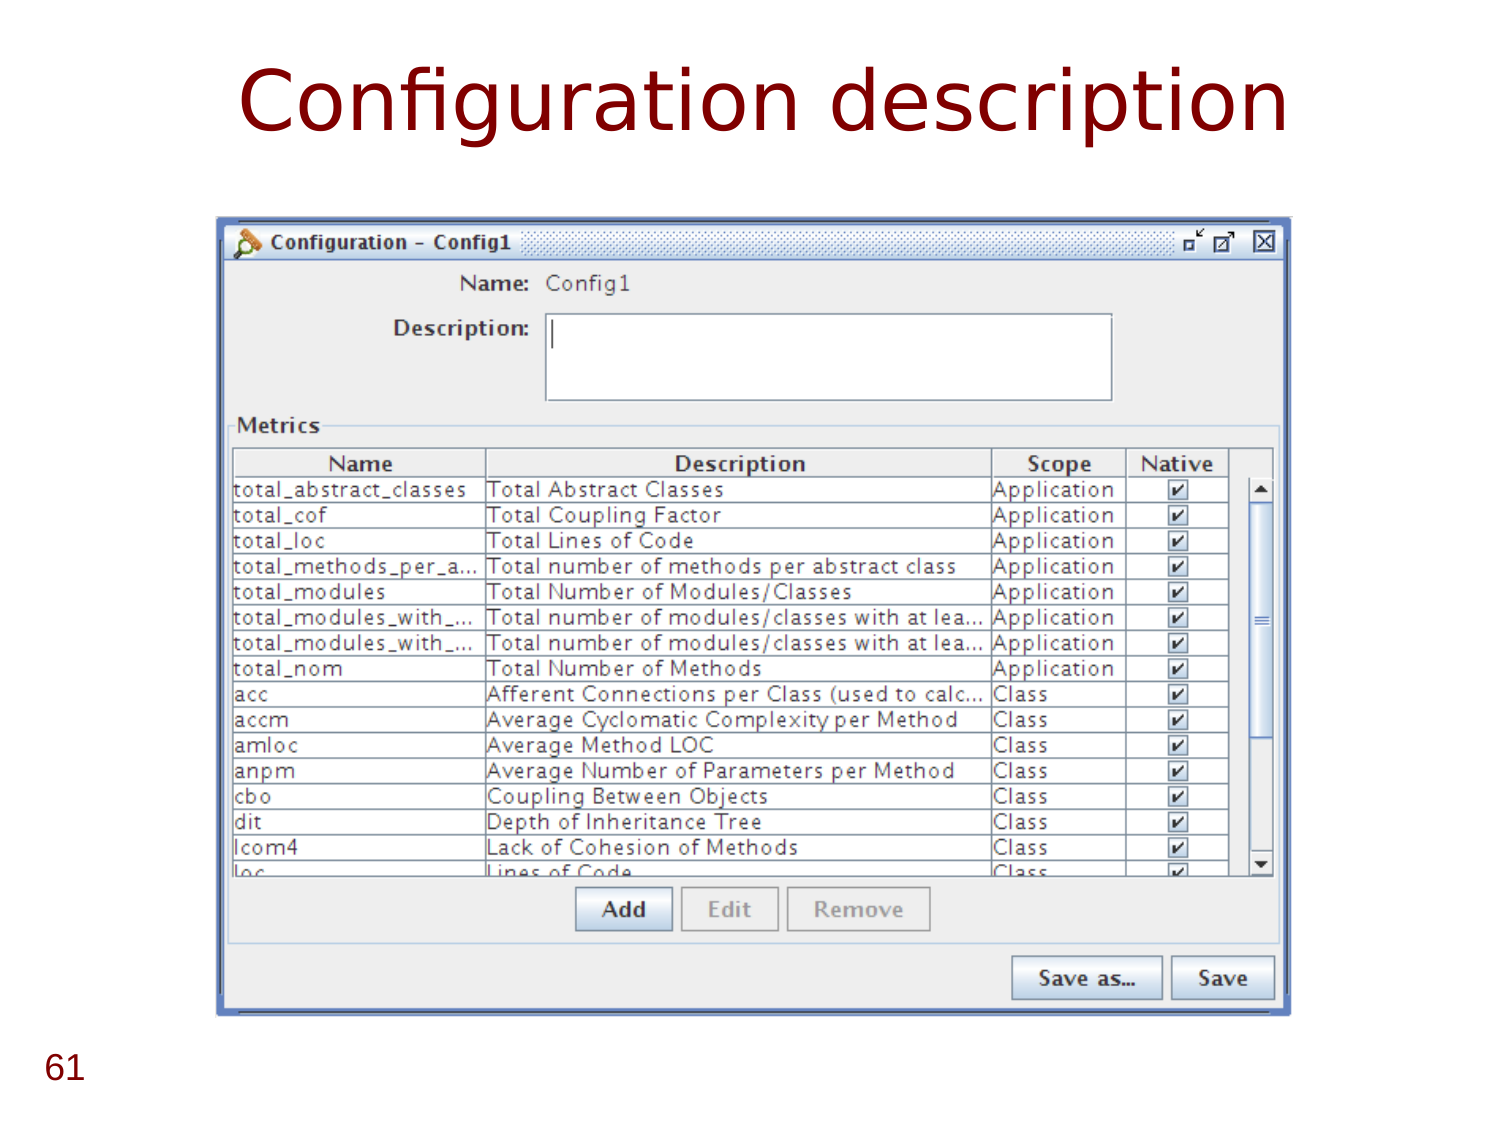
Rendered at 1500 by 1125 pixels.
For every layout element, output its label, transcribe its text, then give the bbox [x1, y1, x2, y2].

picture [215, 216, 1293, 1018]
title Configuration description [70, 34, 1459, 170]
